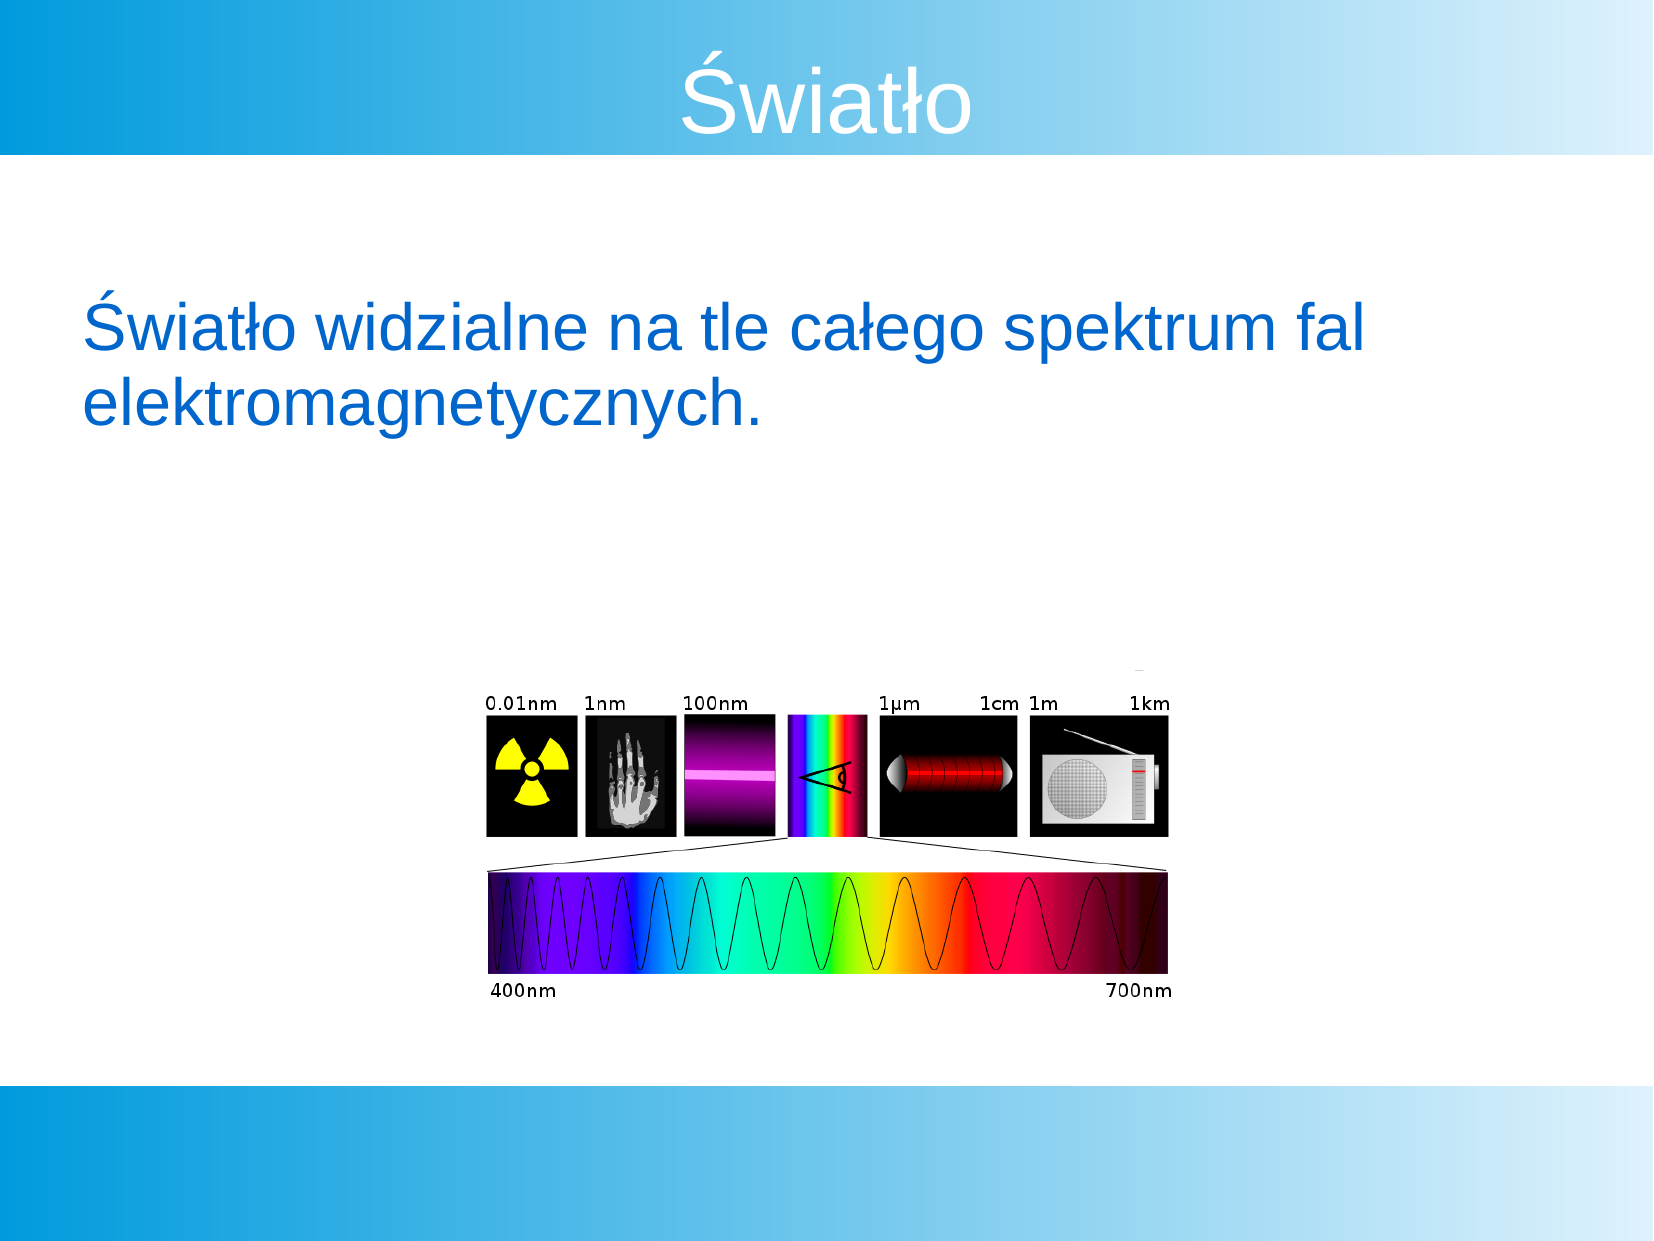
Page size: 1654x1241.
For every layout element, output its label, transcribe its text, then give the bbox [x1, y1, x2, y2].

title Światło [82, 49, 1571, 155]
picture [481, 665, 1172, 1009]
list Światło widzialne na tle całego spektrum fal elektromagnetycznych. [82, 290, 1571, 634]
